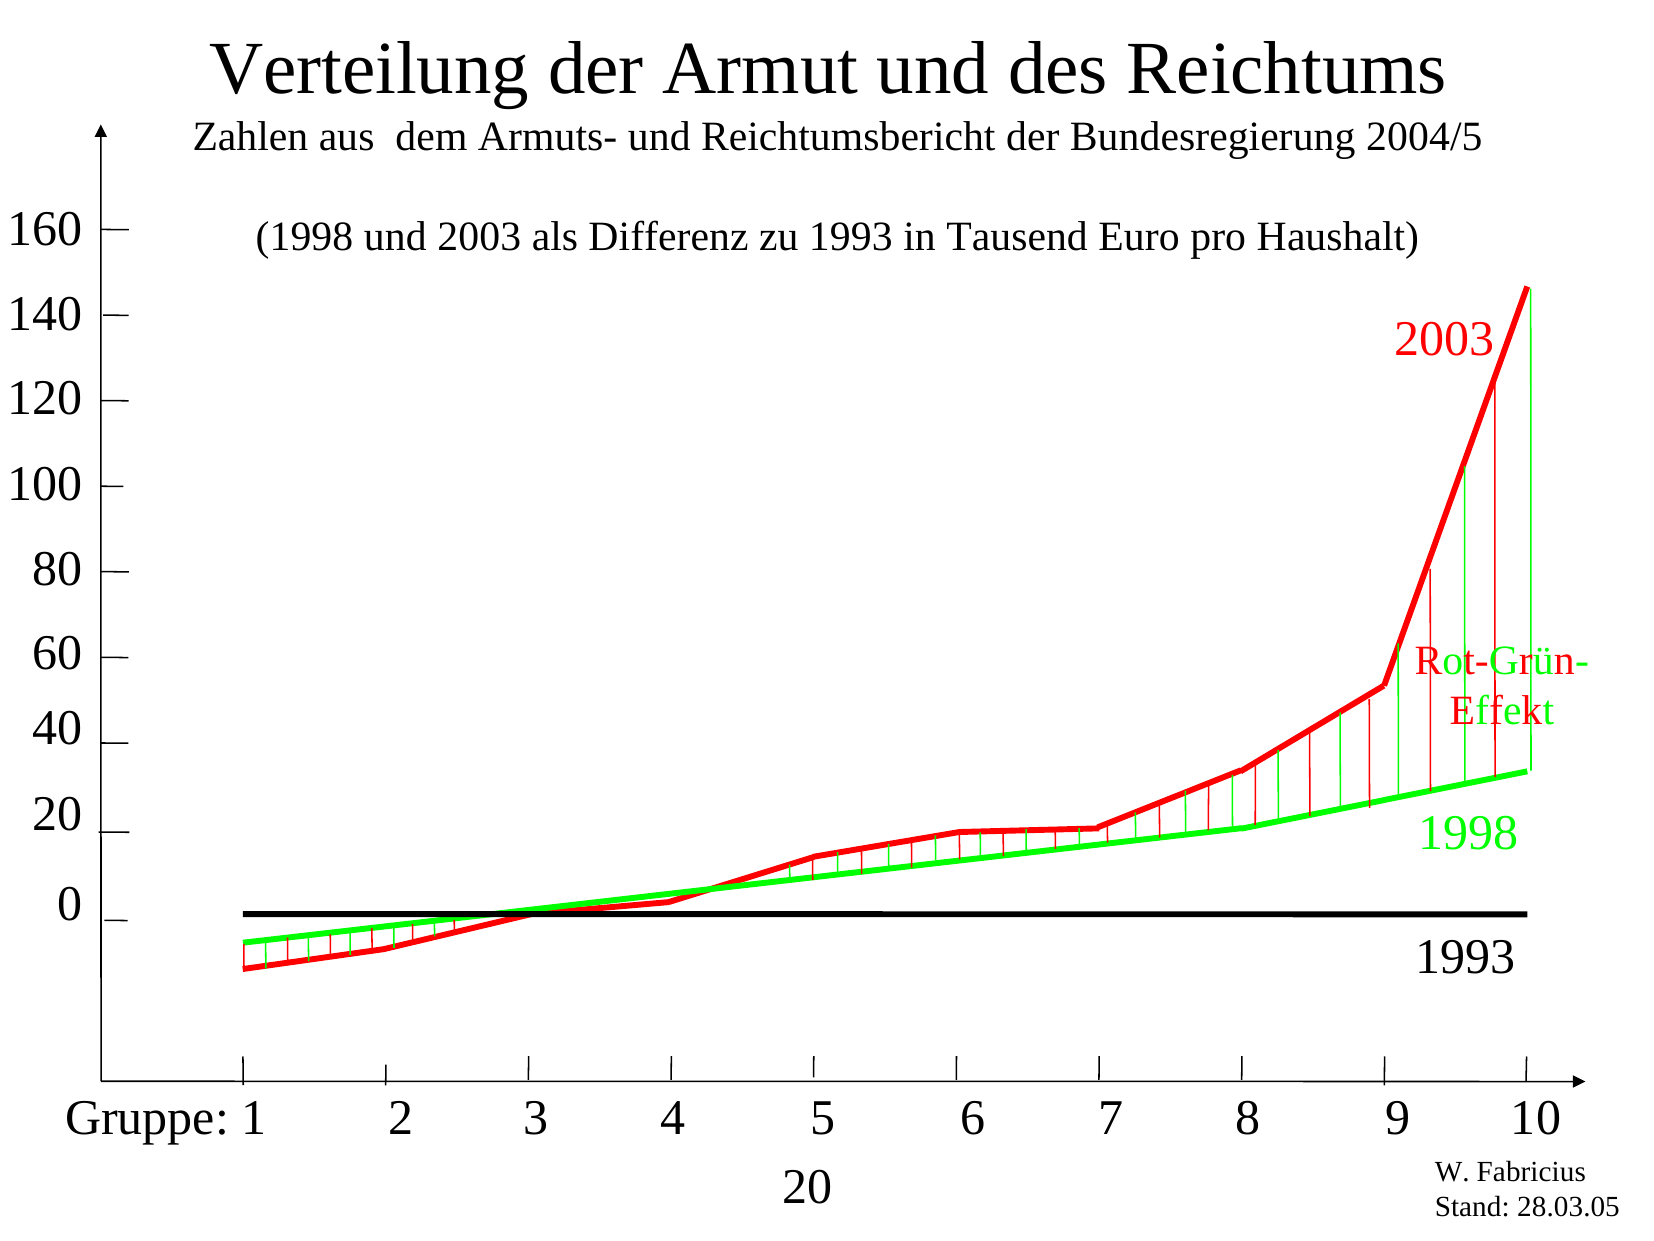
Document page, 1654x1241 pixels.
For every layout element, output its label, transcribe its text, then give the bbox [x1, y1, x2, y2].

text_box W. Fabricius Stand: 28.03.05 [1434, 1152, 1621, 1223]
text_box Verteilung der Armut und des Reichtums Zahlen aus dem Armuts- und Reichtumsbericht der Bundesregierung 2004/5 (1998 und 2003 als Differenz zu 1993 in Tausend Euro pro Haushalt) [192, 18, 1484, 259]
text_box 1998 [1418, 799, 1519, 860]
text_box 1993 [1415, 923, 1529, 984]
text_box 2003 [1394, 305, 1495, 366]
text_box <Nummer> [782, 1153, 993, 1214]
text_box Gruppe: 1 2 3 4 5 6 7 8 9 10 [43, 1085, 1586, 1146]
text_box Rot-Grün- Effekt [1414, 632, 1590, 733]
text_box 160 140 120 100 80 60 40 20 0 [0, 195, 85, 931]
